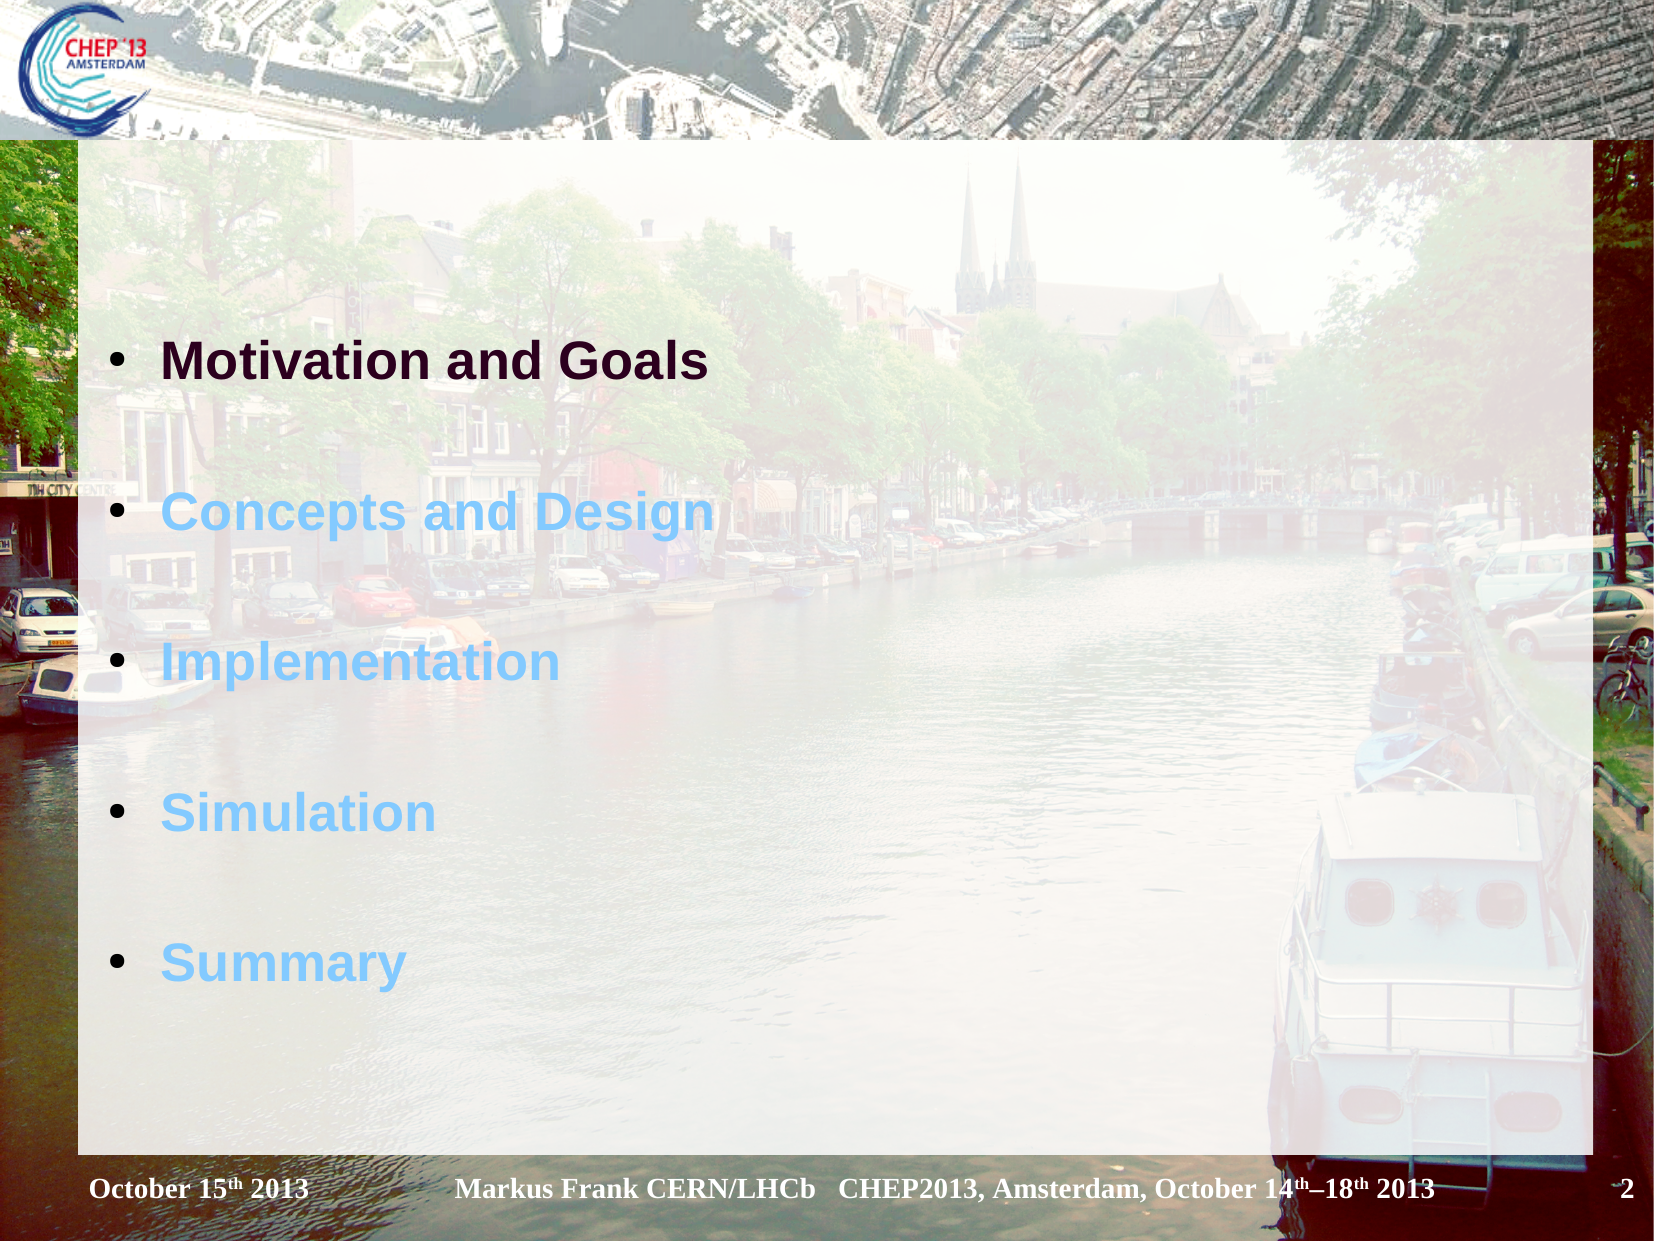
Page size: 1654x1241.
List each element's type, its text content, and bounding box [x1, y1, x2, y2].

list Motivation and Goals Concepts and Design Implementation Simulation Summary [90, 270, 1546, 990]
picture [0, 0, 1654, 1241]
